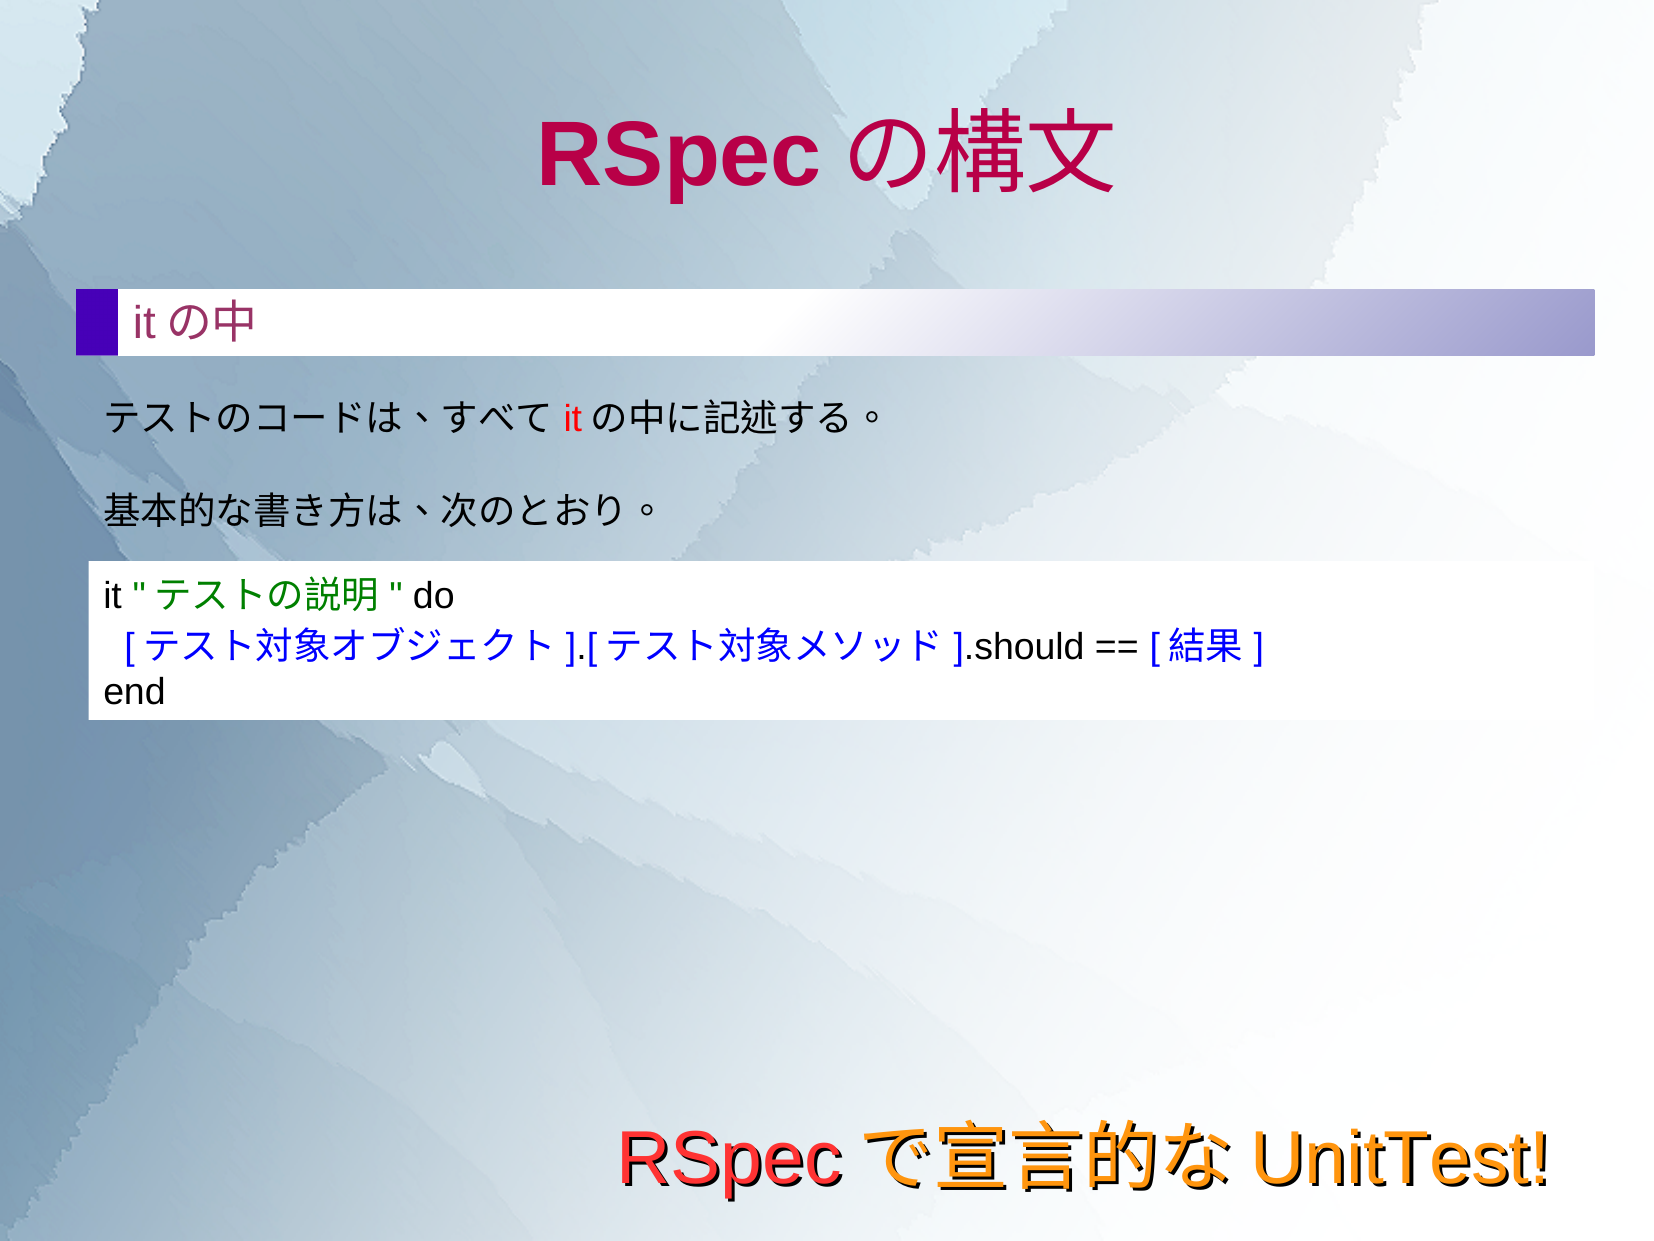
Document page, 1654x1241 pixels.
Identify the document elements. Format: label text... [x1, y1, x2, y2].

picture [0, 0, 1654, 1241]
text_box itの中 [118, 289, 1595, 356]
text_box テストのコードは、すべてitの中に記述する。 基本的な書き方は、次のとおり。 [88, 383, 1595, 550]
text_box it "テストの説明" do [テスト対象オブジェクト].[テスト対象メソッド].should == [結果] end [88, 561, 1595, 719]
title RSpecの構文 [83, 57, 1572, 250]
text_box RSpecで宣言的なUnitTest! [561, 1107, 1566, 1207]
